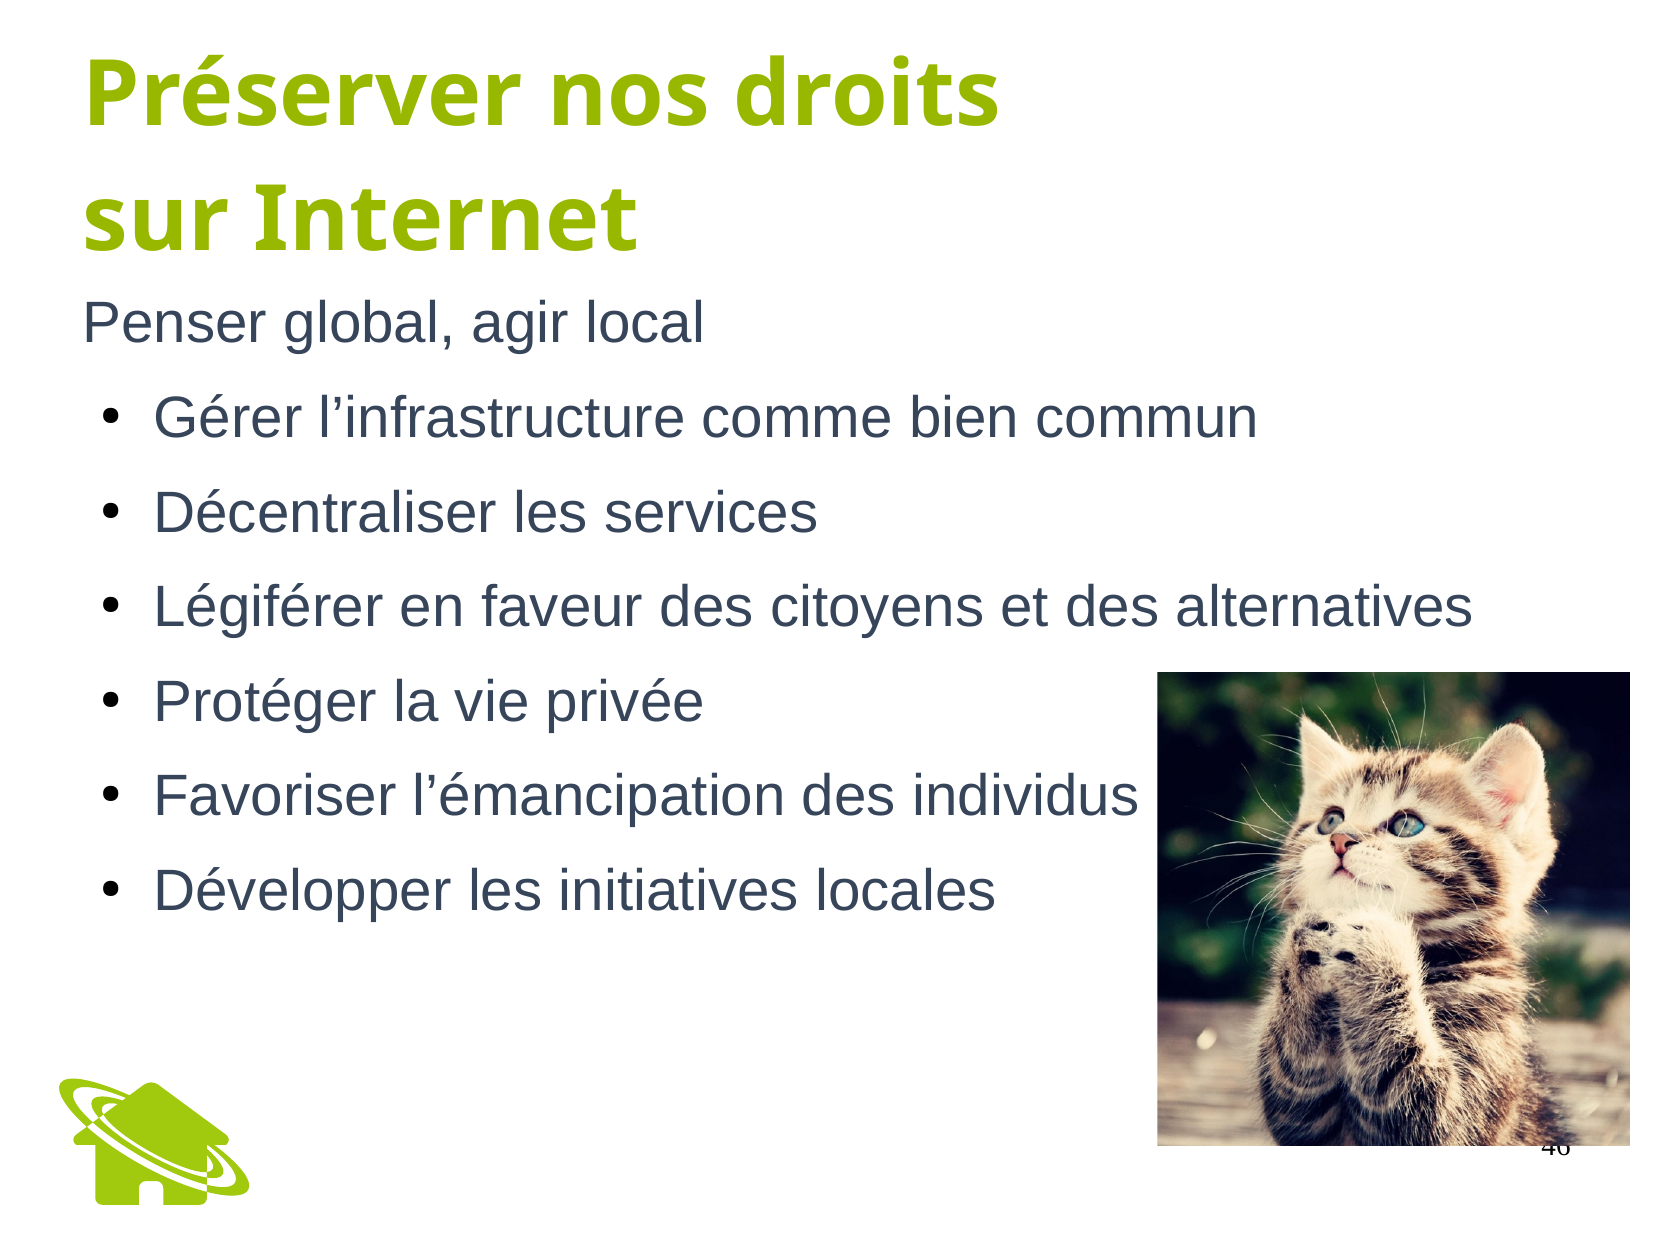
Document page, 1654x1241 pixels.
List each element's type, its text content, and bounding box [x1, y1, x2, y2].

picture [1157, 672, 1630, 1146]
title Préserver nos droits sur Internet [82, 49, 1571, 257]
list Penser global, agir local Gérer l’infrastructure comme bien commun Décentraliser les services Légiférer en faveur des citoyens et des alternatives Protéger la vie privée Favoriser l’émancipation des individus Développer les initiatives locales [82, 290, 1571, 1010]
